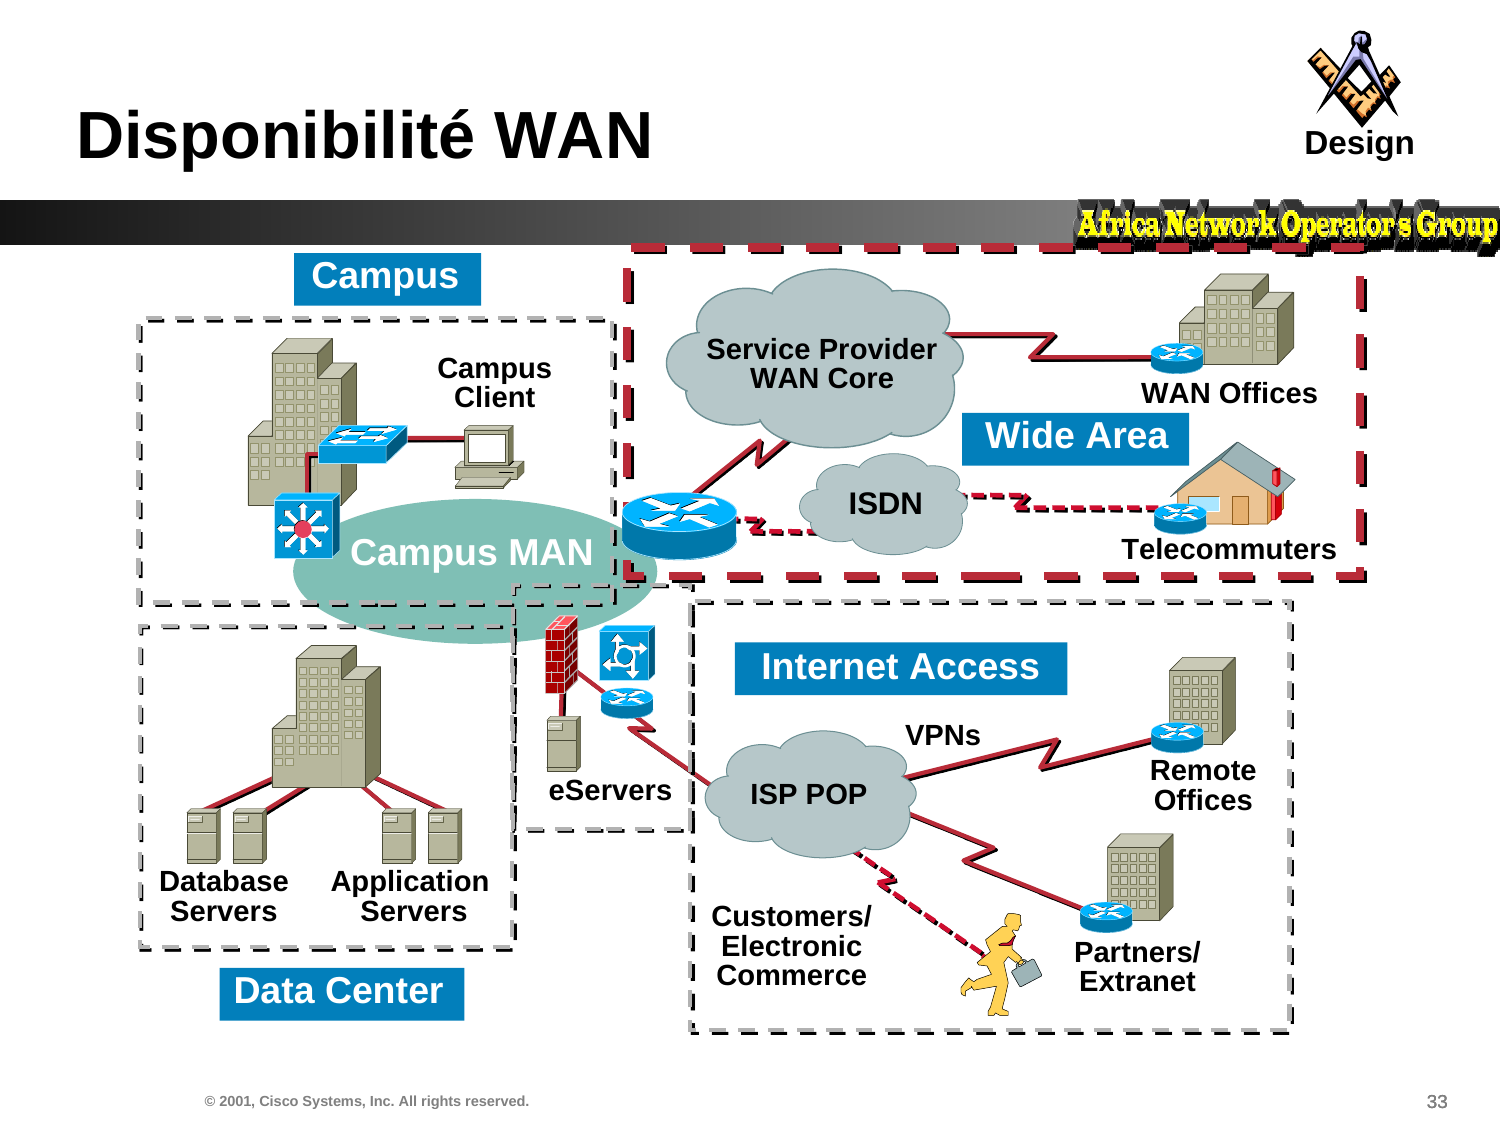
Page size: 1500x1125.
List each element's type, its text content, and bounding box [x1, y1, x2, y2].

picture [1181, 726, 1193, 730]
picture [1161, 733, 1174, 738]
picture [331, 439, 356, 443]
picture [1180, 354, 1192, 359]
text_box VPNs [891, 714, 996, 759]
picture [1161, 354, 1173, 359]
picture [622, 492, 738, 561]
picture [1070, 180, 1500, 371]
picture [1109, 913, 1122, 918]
picture [361, 436, 384, 440]
picture [1166, 507, 1179, 511]
picture [381, 808, 417, 861]
picture [1154, 528, 1207, 535]
picture [232, 808, 267, 861]
text_box Campus Client [423, 347, 567, 421]
picture [1154, 441, 1296, 525]
picture [600, 711, 619, 719]
picture [1125, 926, 1133, 931]
text_box Campus [299, 248, 482, 303]
picture [454, 425, 525, 489]
text_box ISP POP [736, 772, 882, 818]
picture [1163, 726, 1175, 730]
picture [545, 615, 579, 695]
text_box Internet Access [749, 639, 1063, 694]
text_box [293, 498, 658, 644]
picture [1169, 657, 1236, 745]
picture [1080, 902, 1105, 910]
picture [386, 425, 408, 464]
text_box ISDN [834, 481, 937, 528]
text_box Wide Area [973, 408, 1192, 463]
picture [247, 338, 358, 559]
text_box [219, 967, 465, 1021]
picture [645, 499, 678, 510]
text_box [962, 412, 1169, 466]
text_box Design [1292, 118, 1428, 168]
title Disponibilité WAN [62, 41, 1314, 180]
picture [1090, 913, 1102, 918]
picture [704, 729, 918, 859]
picture [622, 492, 670, 508]
text_box eServers [518, 737, 703, 814]
picture [271, 645, 382, 788]
picture [1107, 833, 1174, 922]
picture [1184, 514, 1197, 519]
picture [635, 711, 654, 719]
picture [1151, 722, 1168, 729]
picture [1150, 343, 1166, 351]
text_box WAN Offices [1127, 371, 1332, 417]
picture [600, 687, 654, 704]
picture [186, 808, 221, 861]
picture [546, 715, 581, 772]
picture [629, 699, 642, 704]
text_box Remote Offices [1125, 750, 1282, 823]
picture [642, 514, 675, 528]
picture [1180, 733, 1194, 738]
text_box Data Center [221, 963, 467, 1018]
picture [681, 515, 715, 528]
picture [598, 624, 657, 682]
text_box Telecommuters [1106, 528, 1353, 572]
text_box Database Servers [131, 861, 317, 935]
picture [798, 452, 969, 556]
picture [665, 267, 965, 450]
picture [370, 428, 394, 432]
picture [1180, 347, 1193, 351]
text_box Customers/ Electronic Commerce [677, 896, 906, 999]
picture [279, 505, 327, 553]
text_box [294, 253, 482, 306]
picture [684, 499, 716, 510]
text_box Application Servers [317, 861, 528, 935]
text_box [734, 642, 1068, 696]
text_box Campus MAN [336, 525, 608, 581]
picture [1163, 347, 1175, 351]
text_box Partners/ Extranet [1060, 931, 1216, 1005]
picture [960, 913, 1043, 1016]
text_box Service Provider WAN Core [692, 328, 952, 402]
picture [339, 430, 364, 435]
picture [427, 808, 463, 861]
picture [1307, 29, 1402, 118]
picture [1165, 514, 1178, 521]
